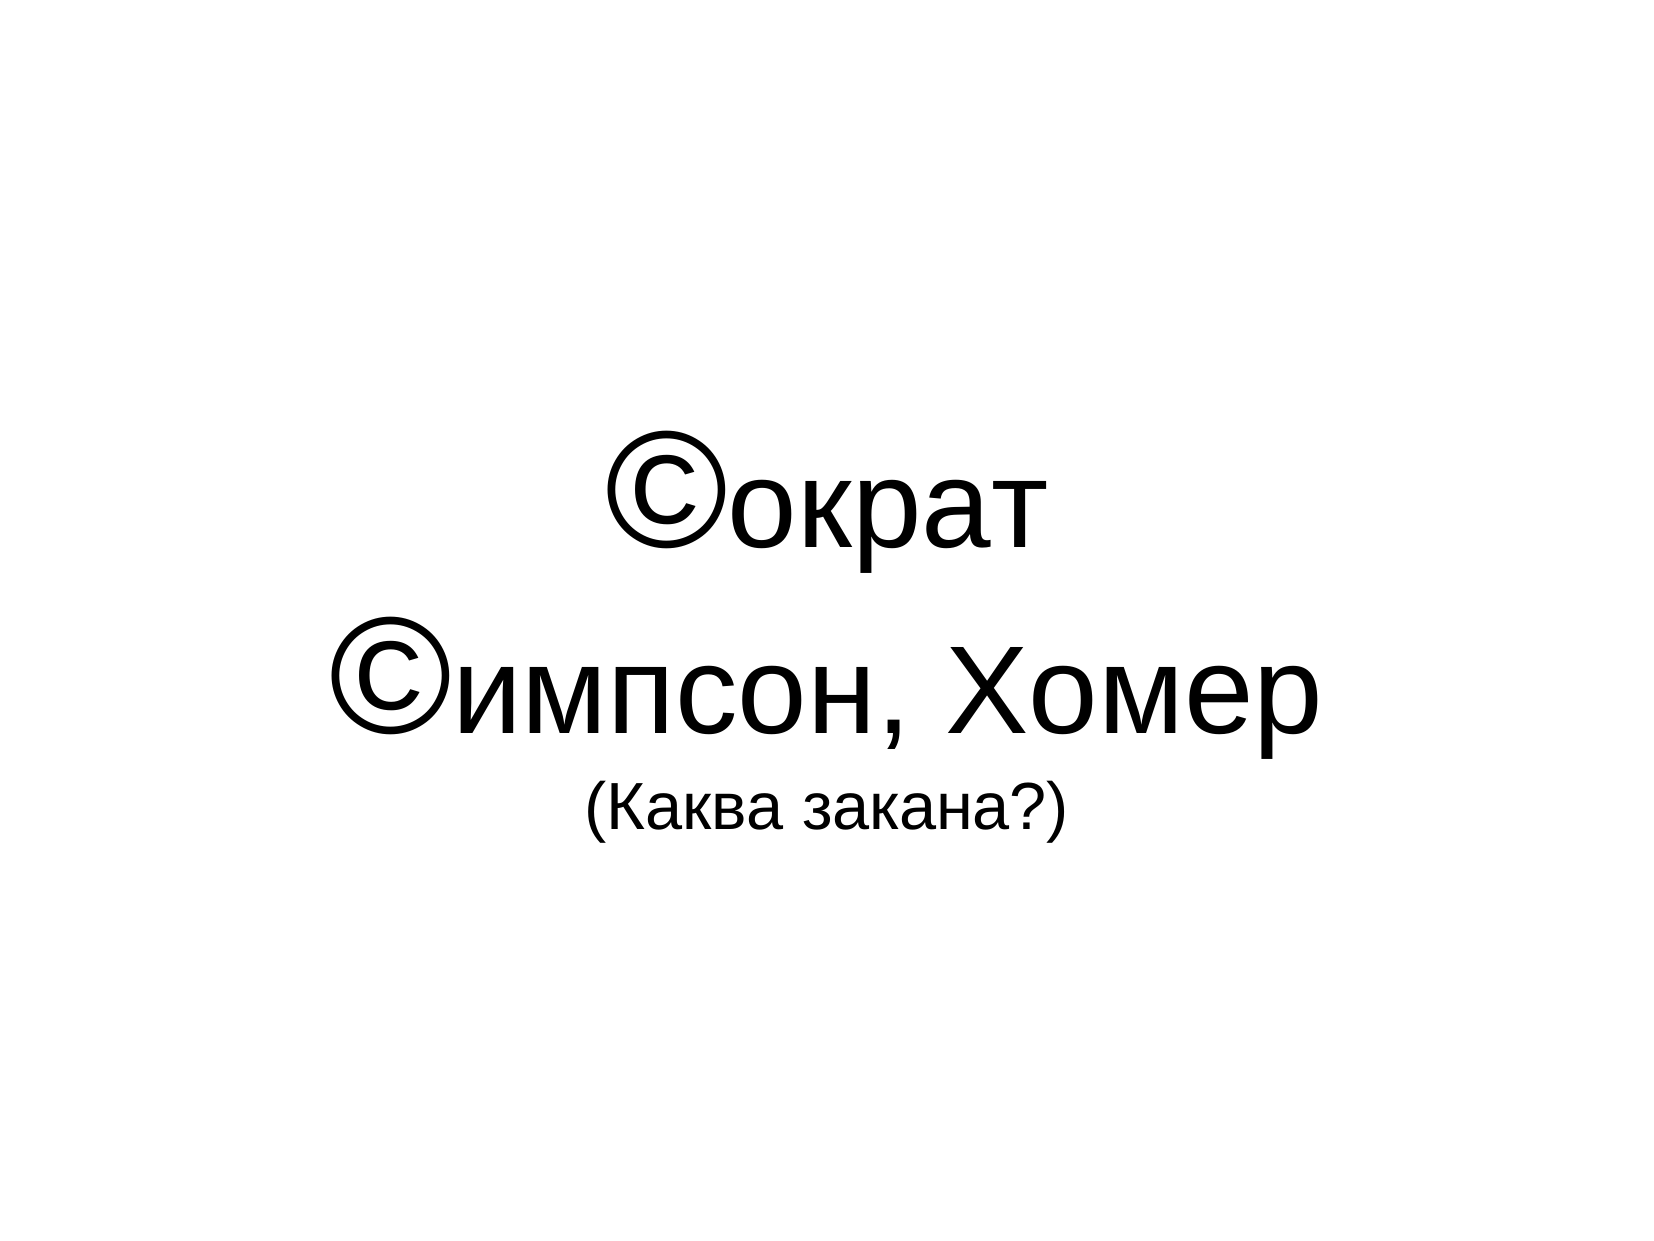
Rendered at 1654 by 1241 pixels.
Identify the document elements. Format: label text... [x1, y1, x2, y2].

subtitle ©ократ ©импсон, Хомер (Каква закана?) [0, 0, 1654, 1241]
